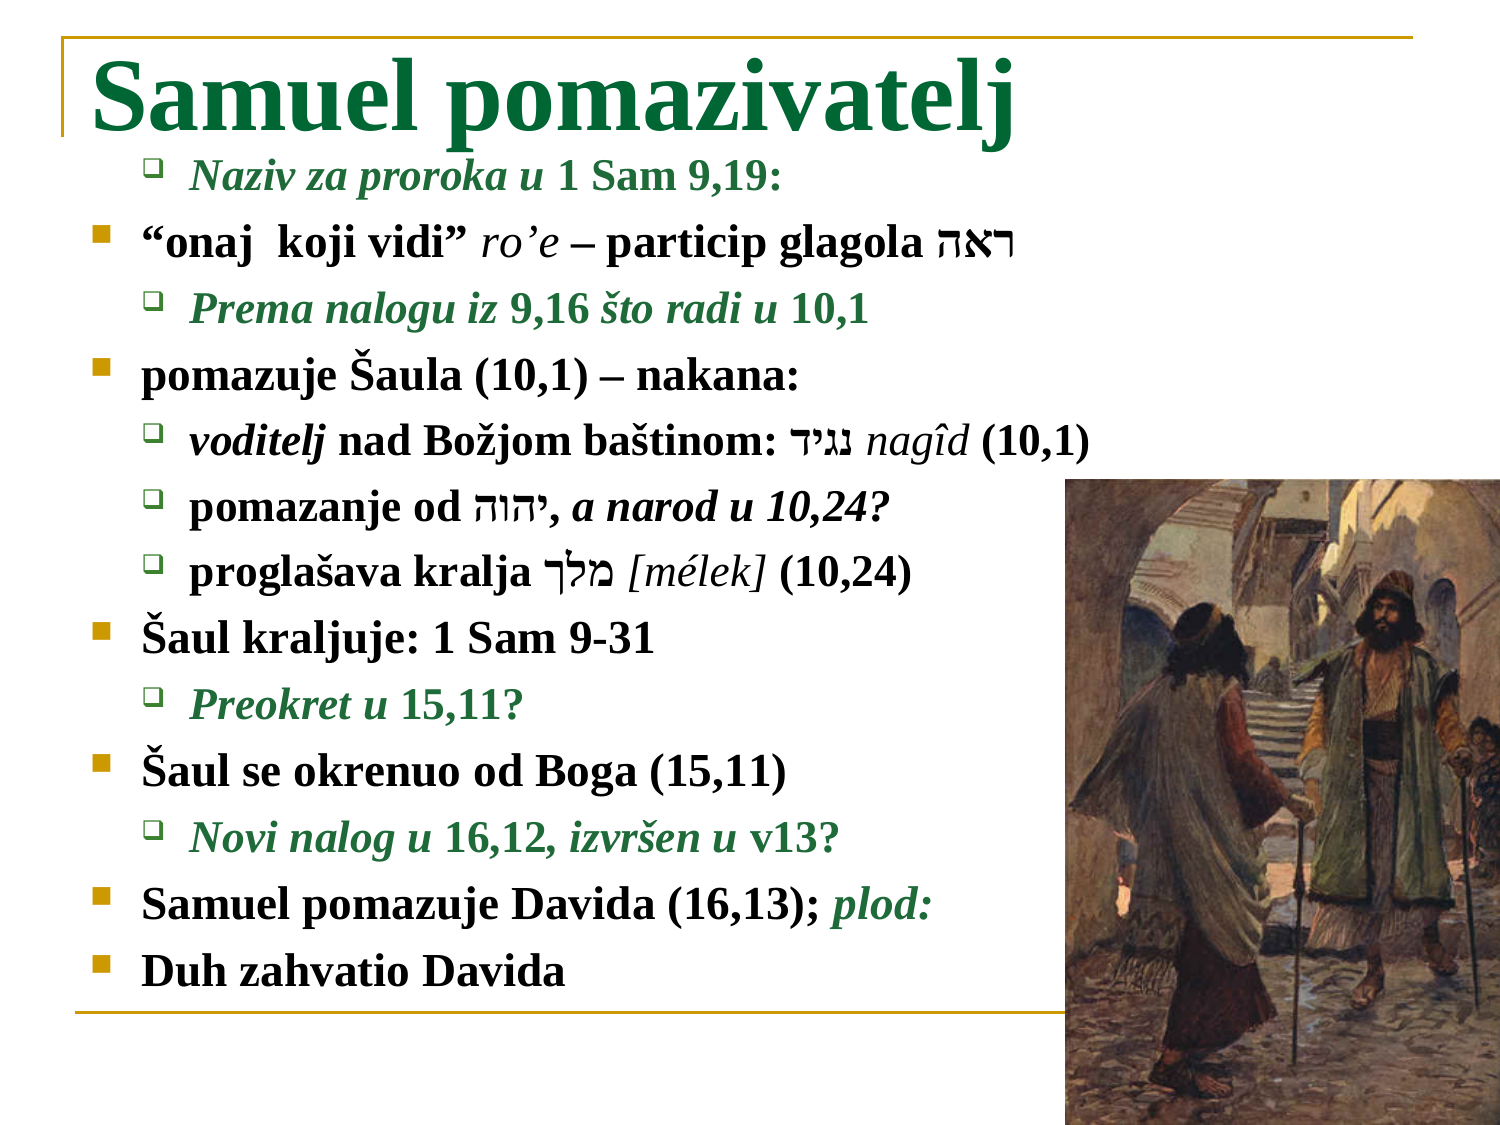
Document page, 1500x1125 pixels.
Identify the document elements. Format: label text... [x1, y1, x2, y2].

list Naziv za proroka u 1 Sam 9,19: “onaj koji vidi” ro’e – particip glagola ראה Prema nalogu iz 9,16 što radi u 10,1 pomazuje Šaula (10,1) – nakana: voditelj nad Božjom baštinom: נגיד nagîd (10,1) pomazanje od יהוה, a narod u 10,24? proglašava kralja מלך [mélek] (10,24) Šaul kraljuje: 1 Sam 9-31 Preokret u 15,11? Šaul se okrenuo od Boga (15,11) Novi nalog u 16,12, izvršen u v13? Samuel pomazuje Davida (16,13); plod: Duh zahvatio Davida [75, 137, 1500, 1004]
picture [1065, 479, 1500, 1125]
title Samuel pomazivatelj [75, 19, 1426, 137]
